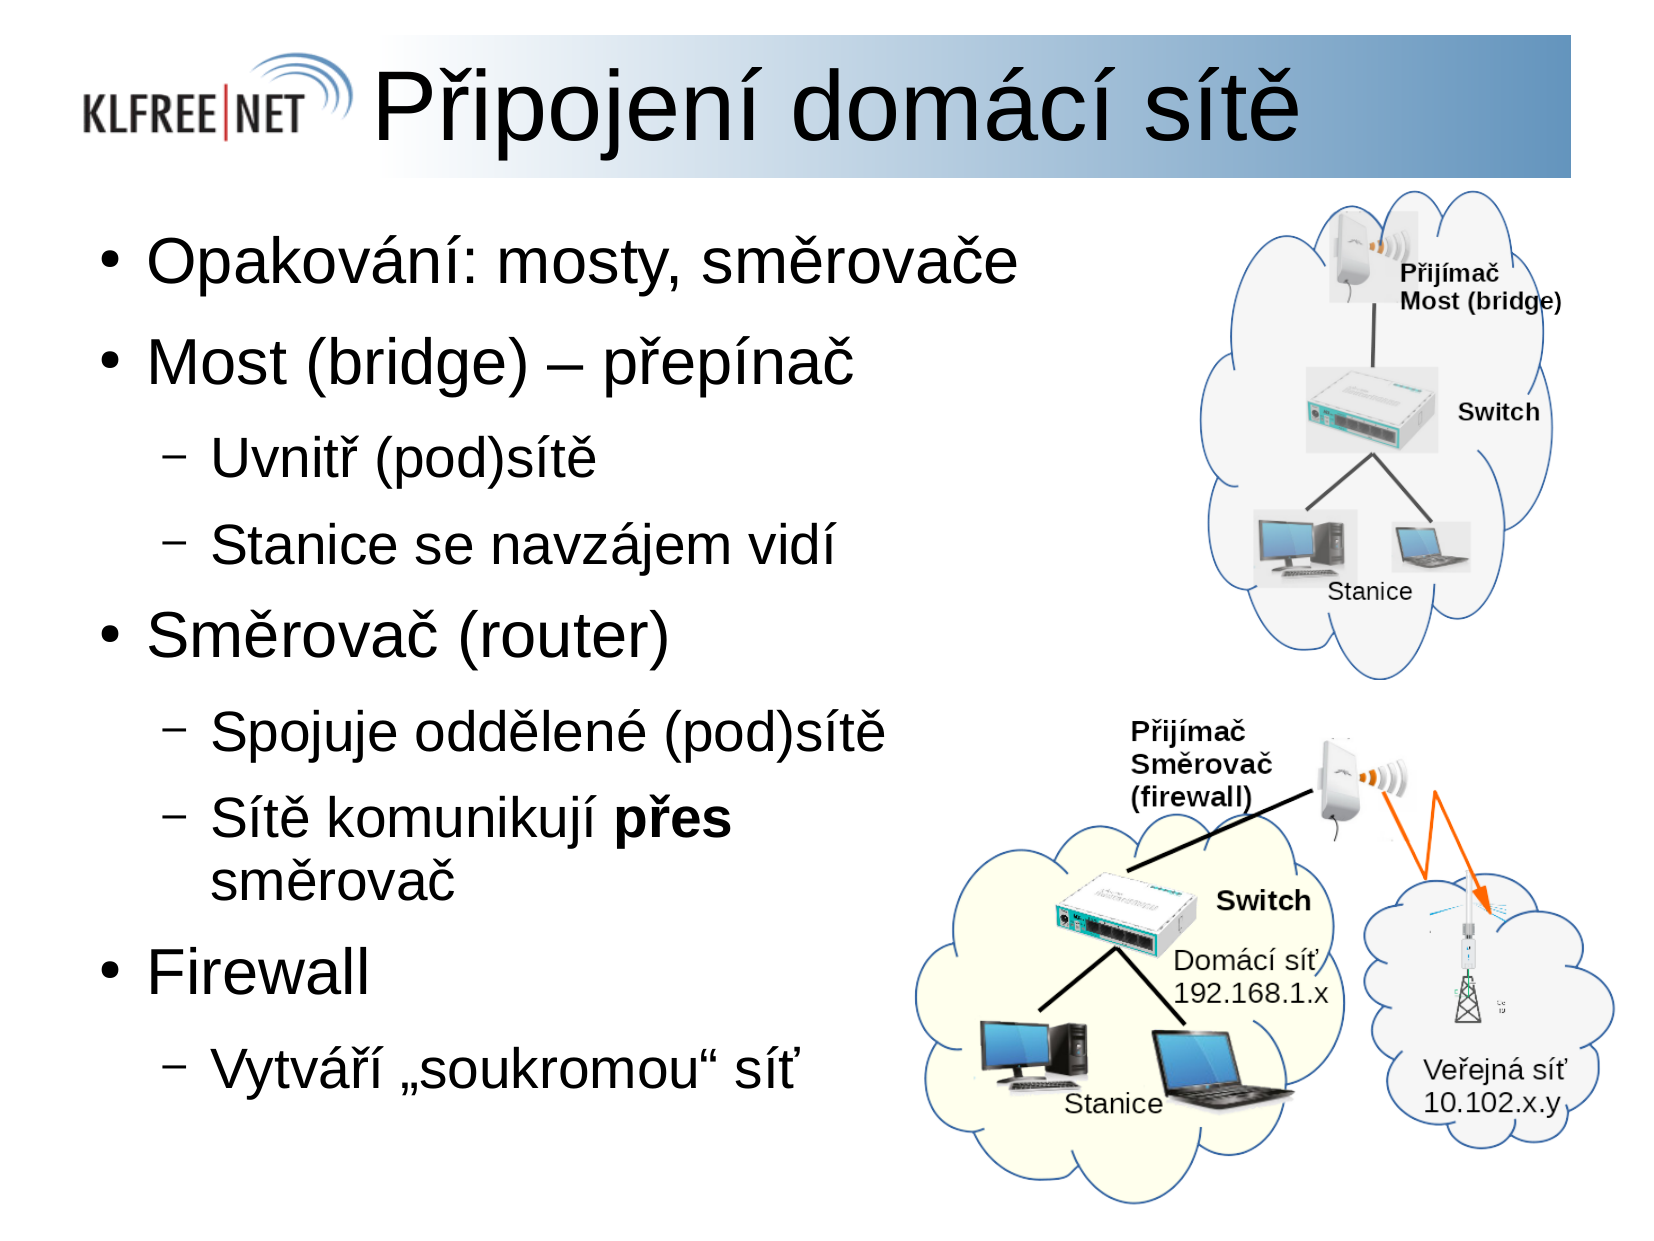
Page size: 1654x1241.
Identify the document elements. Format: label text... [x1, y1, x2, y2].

picture [1199, 190, 1573, 680]
picture [59, 11, 372, 201]
title Připojení domácí sítě [371, 47, 1560, 166]
picture [897, 712, 1637, 1206]
list Opakování: mosty, směrovače Most (bridge) – přepínač Uvnitř (pod)sítě Stanice se navzájem vidí Směrovač (router) Spojuje oddělené (pod)sítě Sítě komunikují přes směrovač Firewall Vytváří „soukromou“ síť [82, 224, 1161, 1111]
